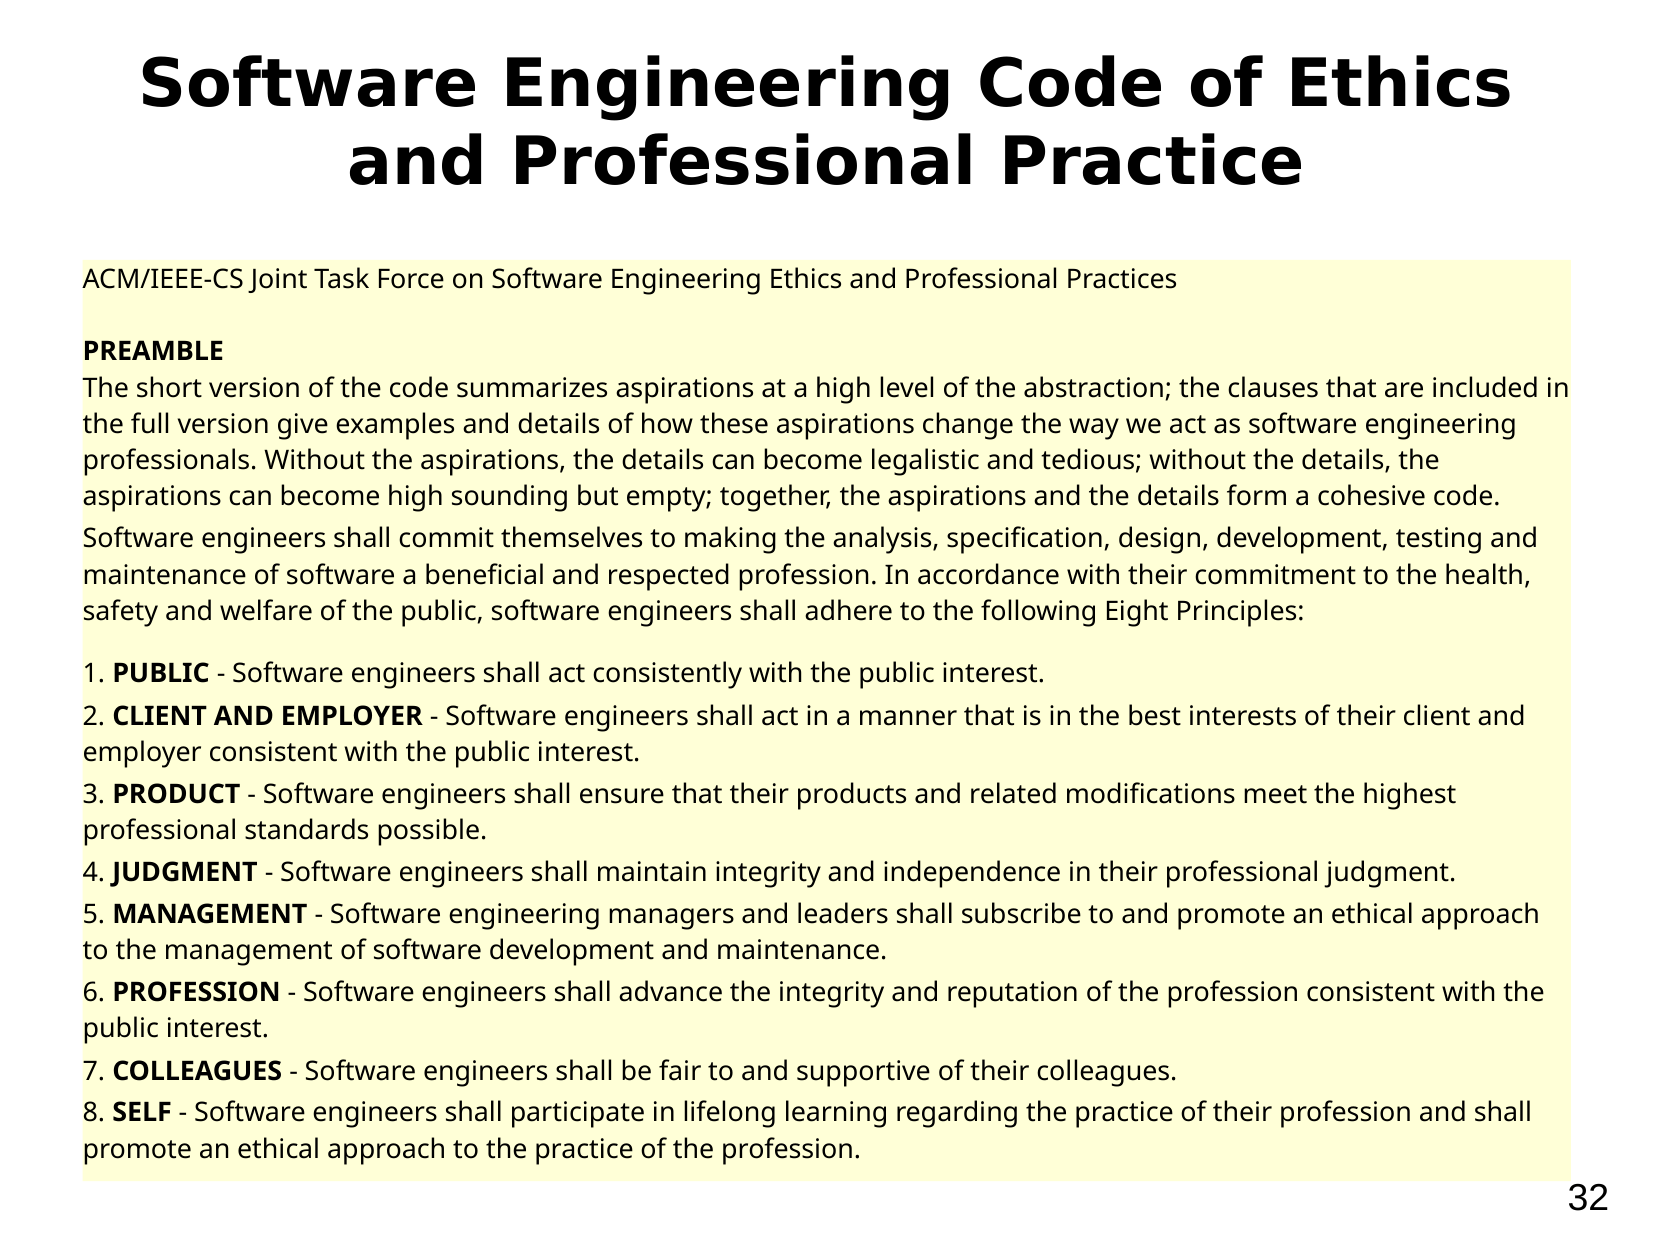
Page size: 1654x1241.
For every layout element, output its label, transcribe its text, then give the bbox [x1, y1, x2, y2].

title Software Engineering Code of Ethics and Professional Practice [82, 42, 1571, 202]
list ACM/IEEE-CS Joint Task Force on Software Engineering Ethics and Professional Practices PREAMBLE The short version of the code summarizes aspirations at a high level of the abstraction; the clauses that are included in the full version give examples and details of how these aspirations change the way we act as software engineering professionals. Without the aspirations, the details can become legalistic and tedious; without the details, the aspirations can become high sounding but empty; together, the aspirations and the details form a cohesive code. Software engineers shall commit themselves to making the analysis, specification, design, development, testing and maintenance of software a beneficial and respected profession. In accordance with their commitment to the health, safety and welfare of the public, software engineers shall adhere to the following Eight Principles: 1. PUBLIC - Software engineers shall act consistently with the public interest. 2. CLIENT AND EMPLOYER - Software engineers shall act in a manner that is in the best interests of their client and employer consistent with the public interest. 3. PRODUCT - Software engineers shall ensure that their products and related modifications meet the highest professional standards possible. 4. JUDGMENT - Software engineers shall maintain integrity and independence in their professional judgment. 5. MANAGEMENT - Software engineering managers and leaders shall subscribe to and promote an ethical approach to the management of software development and maintenance. 6. PROFESSION - Software engineers shall advance the integrity and reputation of the profession consistent with the public interest. 7. COLLEAGUES - Software engineers shall be fair to and supportive of their colleagues. 8. SELF - Software engineers shall participate in lifelong learning regarding the practice of their profession and shall promote an ethical approach to the practice of the profession. [82, 259, 1571, 1182]
